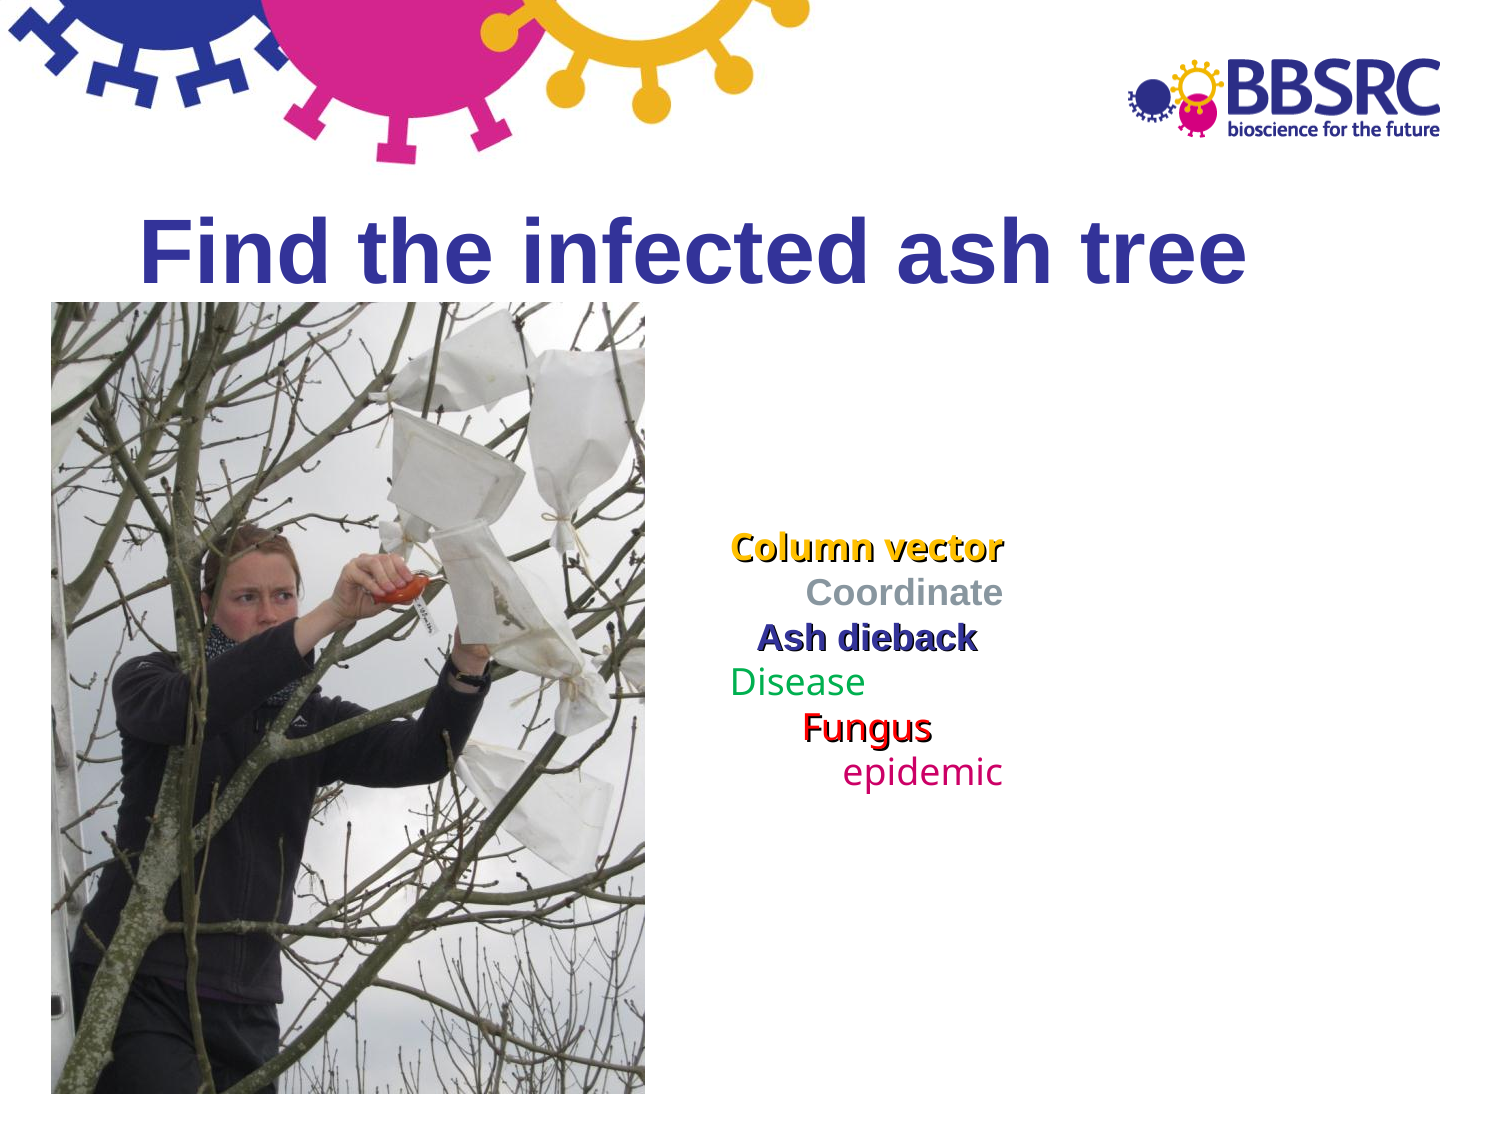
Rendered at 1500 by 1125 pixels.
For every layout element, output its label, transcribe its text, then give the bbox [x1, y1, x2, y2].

picture [51, 302, 645, 1095]
text_box Find the infected ash tree [123, 184, 1353, 311]
text_box Column vector Coordinate Ash dieback Disease Fungus epidemic [715, 515, 1388, 800]
